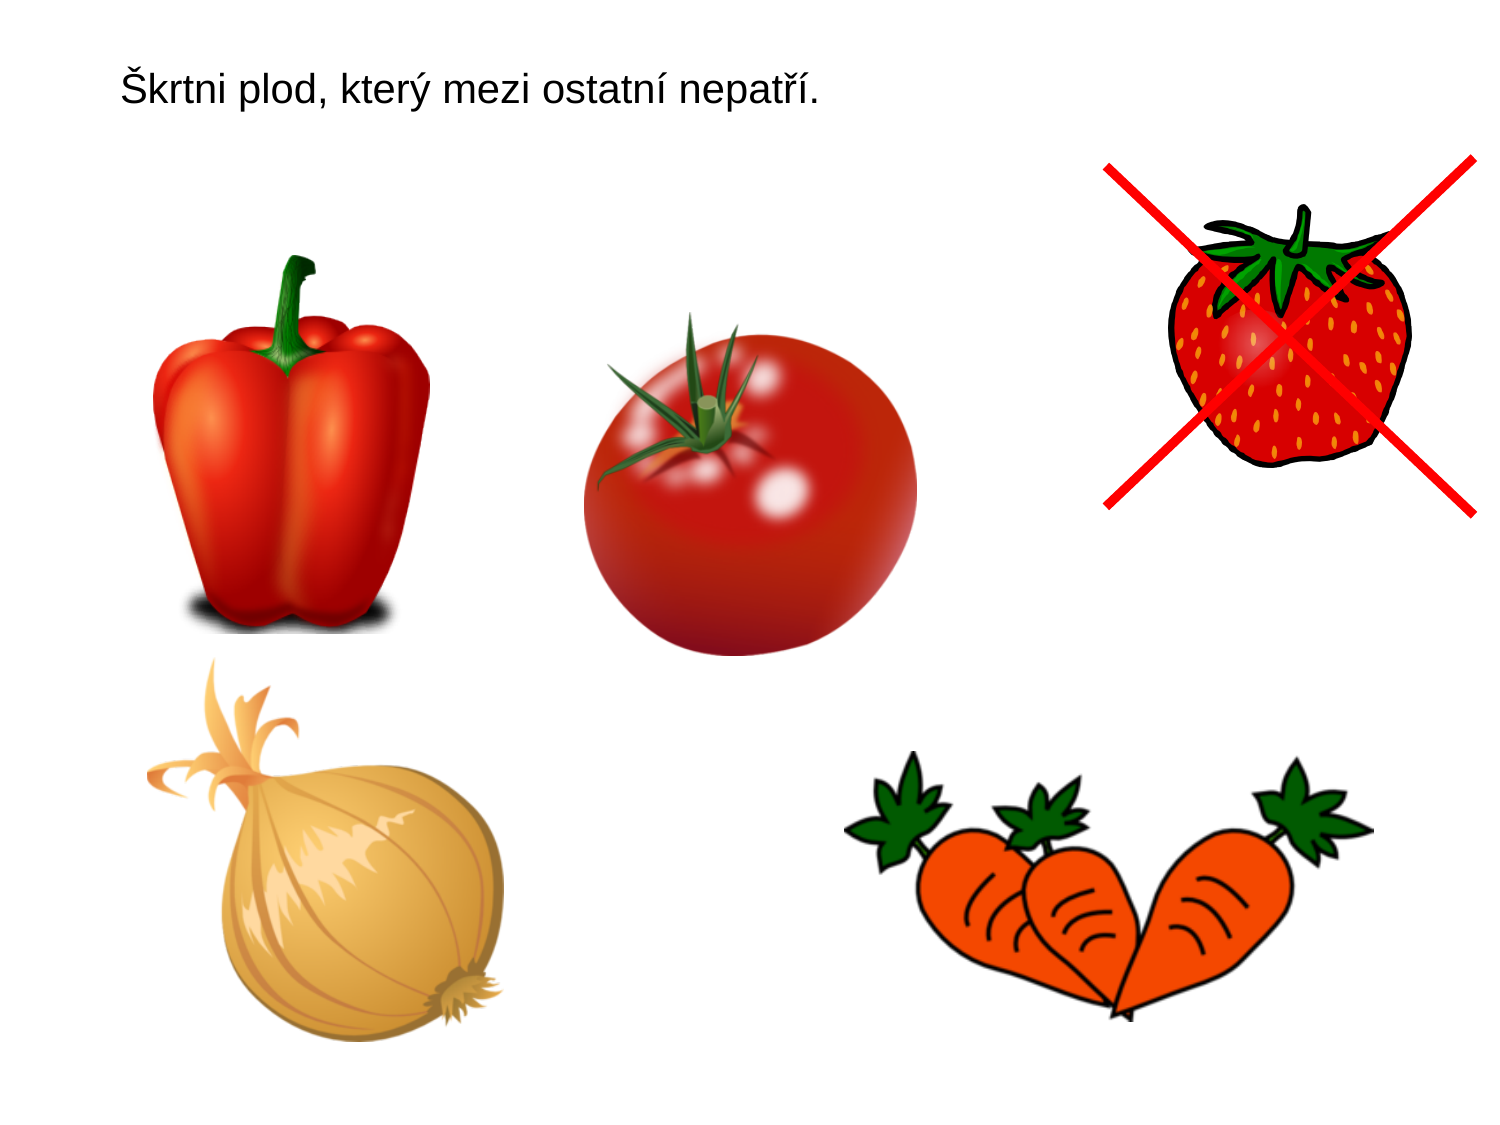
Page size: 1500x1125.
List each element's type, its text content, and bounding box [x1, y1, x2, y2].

text_box Škrtni plod, který mezi ostatní nepatří. [105, 54, 836, 121]
picture [147, 657, 504, 1042]
picture [1168, 204, 1412, 329]
picture [1168, 233, 1278, 440]
picture [1168, 344, 1412, 468]
picture [844, 751, 1374, 1022]
picture [1293, 224, 1412, 449]
picture [153, 255, 430, 634]
picture [584, 312, 917, 656]
